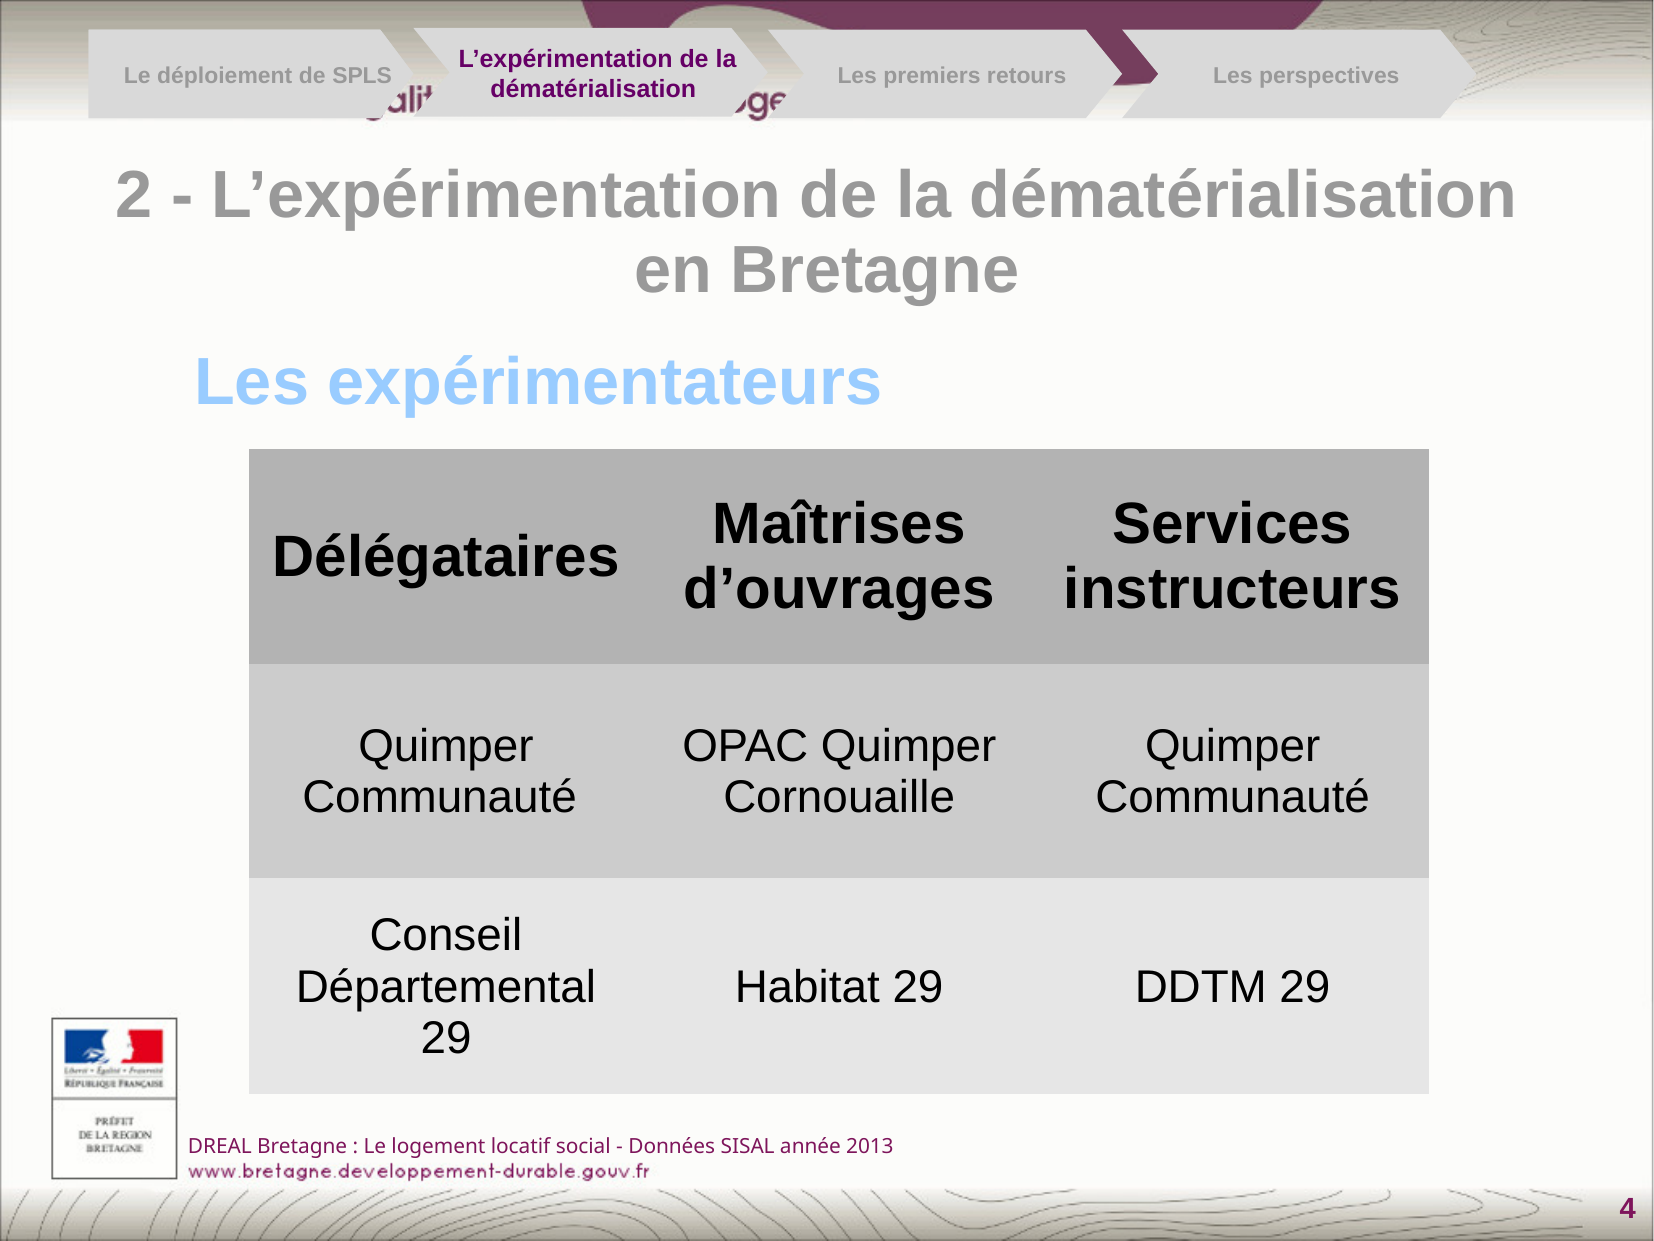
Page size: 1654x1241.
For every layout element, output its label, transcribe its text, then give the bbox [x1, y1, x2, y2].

table_cell OPAC Quimper Cornouaille [643, 664, 1036, 878]
table_header Services instructeurs [1036, 449, 1429, 664]
table_cell Quimper Communauté [249, 664, 643, 878]
table_cell DDTM 29 [1036, 878, 1429, 1094]
picture [0, 0, 1654, 128]
text_box L’expérimentation de la dématérialisation [413, 27, 768, 117]
title 2 - L’expérimentation de la dématérialisation en Bretagne [0, 128, 1654, 336]
table_cell Quimper Communauté [1036, 664, 1429, 878]
text_box Le déploiement de SPLS [88, 29, 414, 119]
table_cell Habitat 29 [643, 878, 1036, 1094]
picture [0, 336, 1654, 1241]
list Les expérimentateurs [117, 343, 1447, 1063]
text_box Les perspectives [1122, 29, 1477, 119]
table_header Délégataires [249, 449, 643, 664]
table_header Maîtrises d’ouvrages [643, 449, 1036, 664]
text_box Les premiers retours [767, 29, 1123, 119]
table_cell Conseil Départemental 29 [249, 878, 643, 1094]
